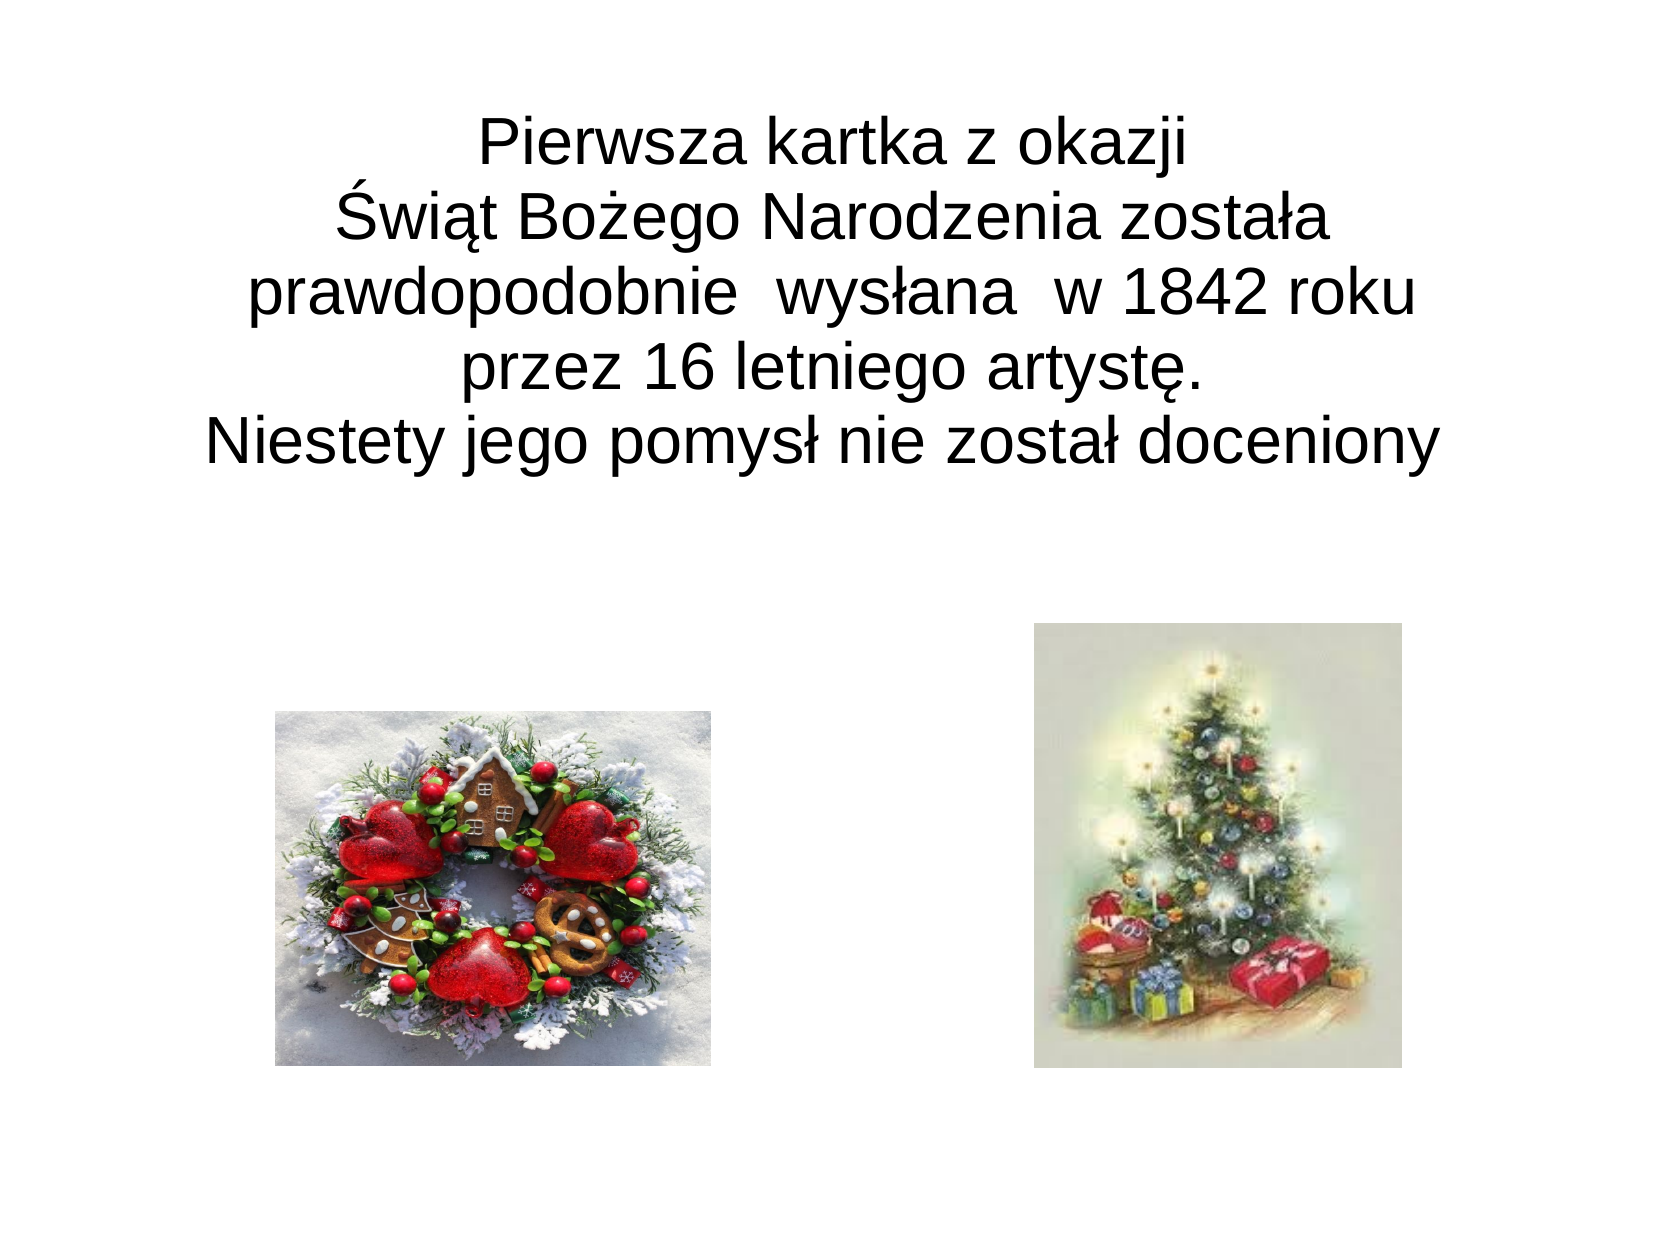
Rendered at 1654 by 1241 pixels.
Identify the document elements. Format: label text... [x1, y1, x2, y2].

picture [1034, 623, 1402, 1068]
picture [275, 711, 711, 1066]
subtitle Pierwsza kartka z okazji Świąt Bożego Narodzenia została prawdopodobnie wysłana w 1842 roku przez 16 letniego artystę. Niestety jego pomysł nie został doceniony [98, 0, 1587, 814]
